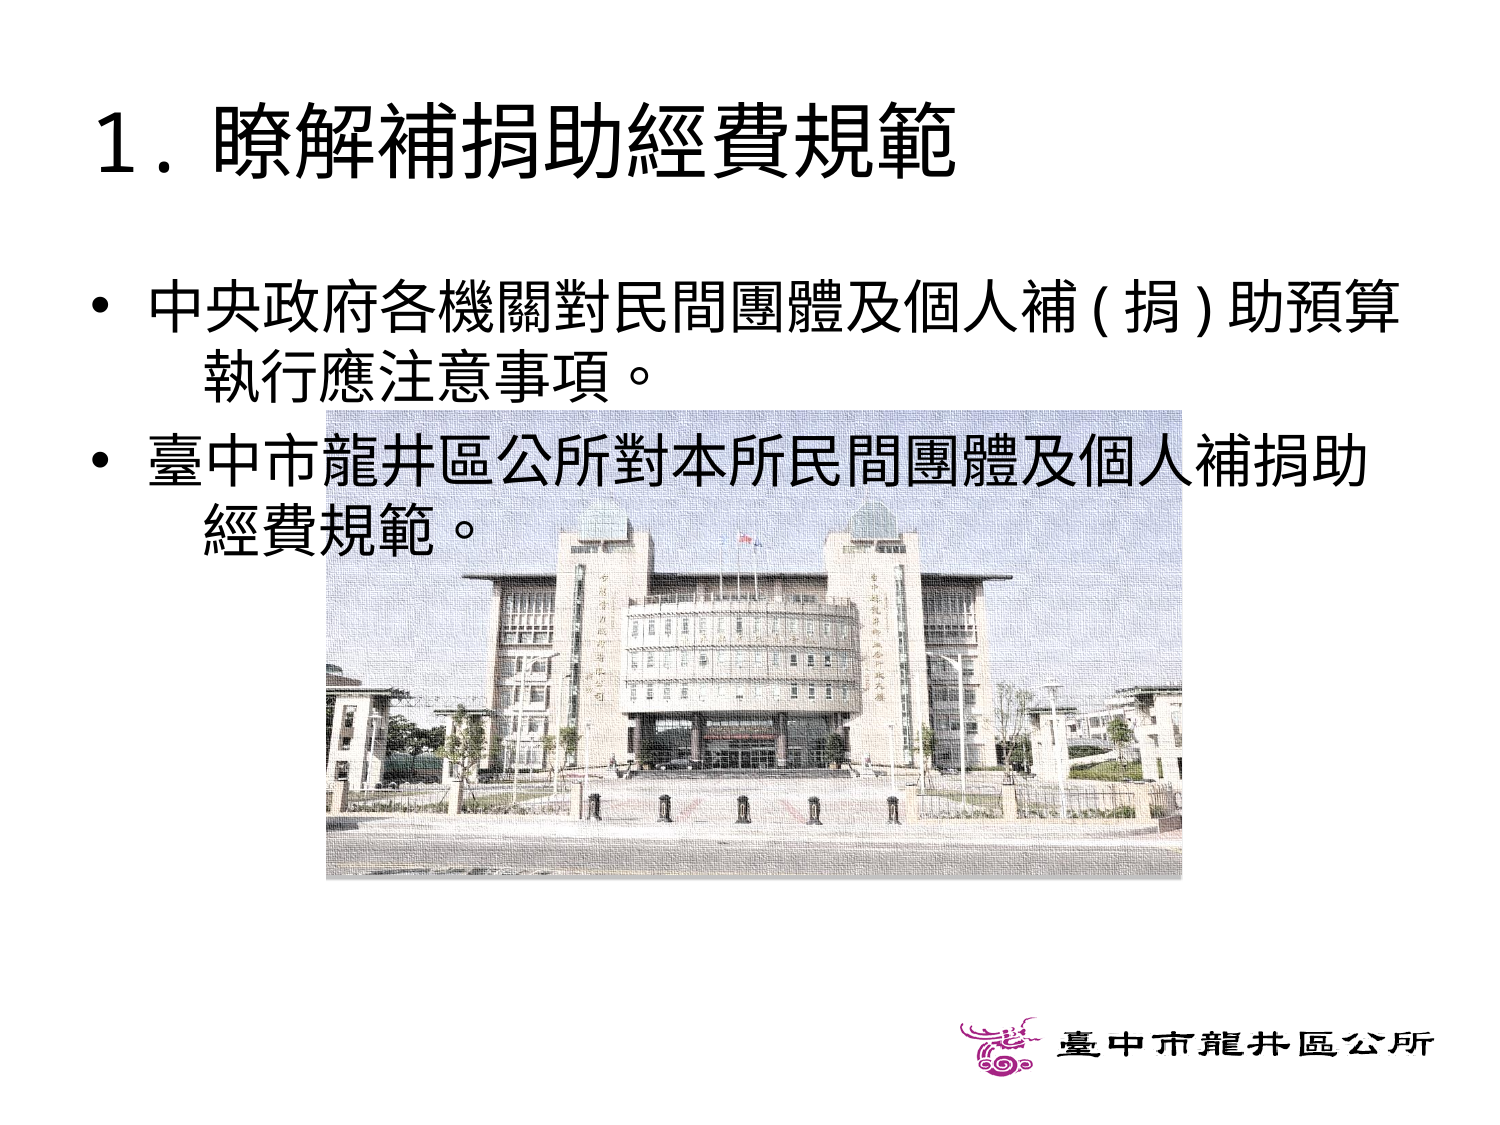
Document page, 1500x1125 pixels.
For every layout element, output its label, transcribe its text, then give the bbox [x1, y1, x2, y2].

list 中央政府各機關對民間團體及個人補(捐)助預算執行應注意事項。 臺中市龍井區公所對本所民間團體及個人補捐助經費規範。 [75, 262, 1426, 1005]
title 1.瞭解補捐助經費規範 [75, 45, 1426, 233]
